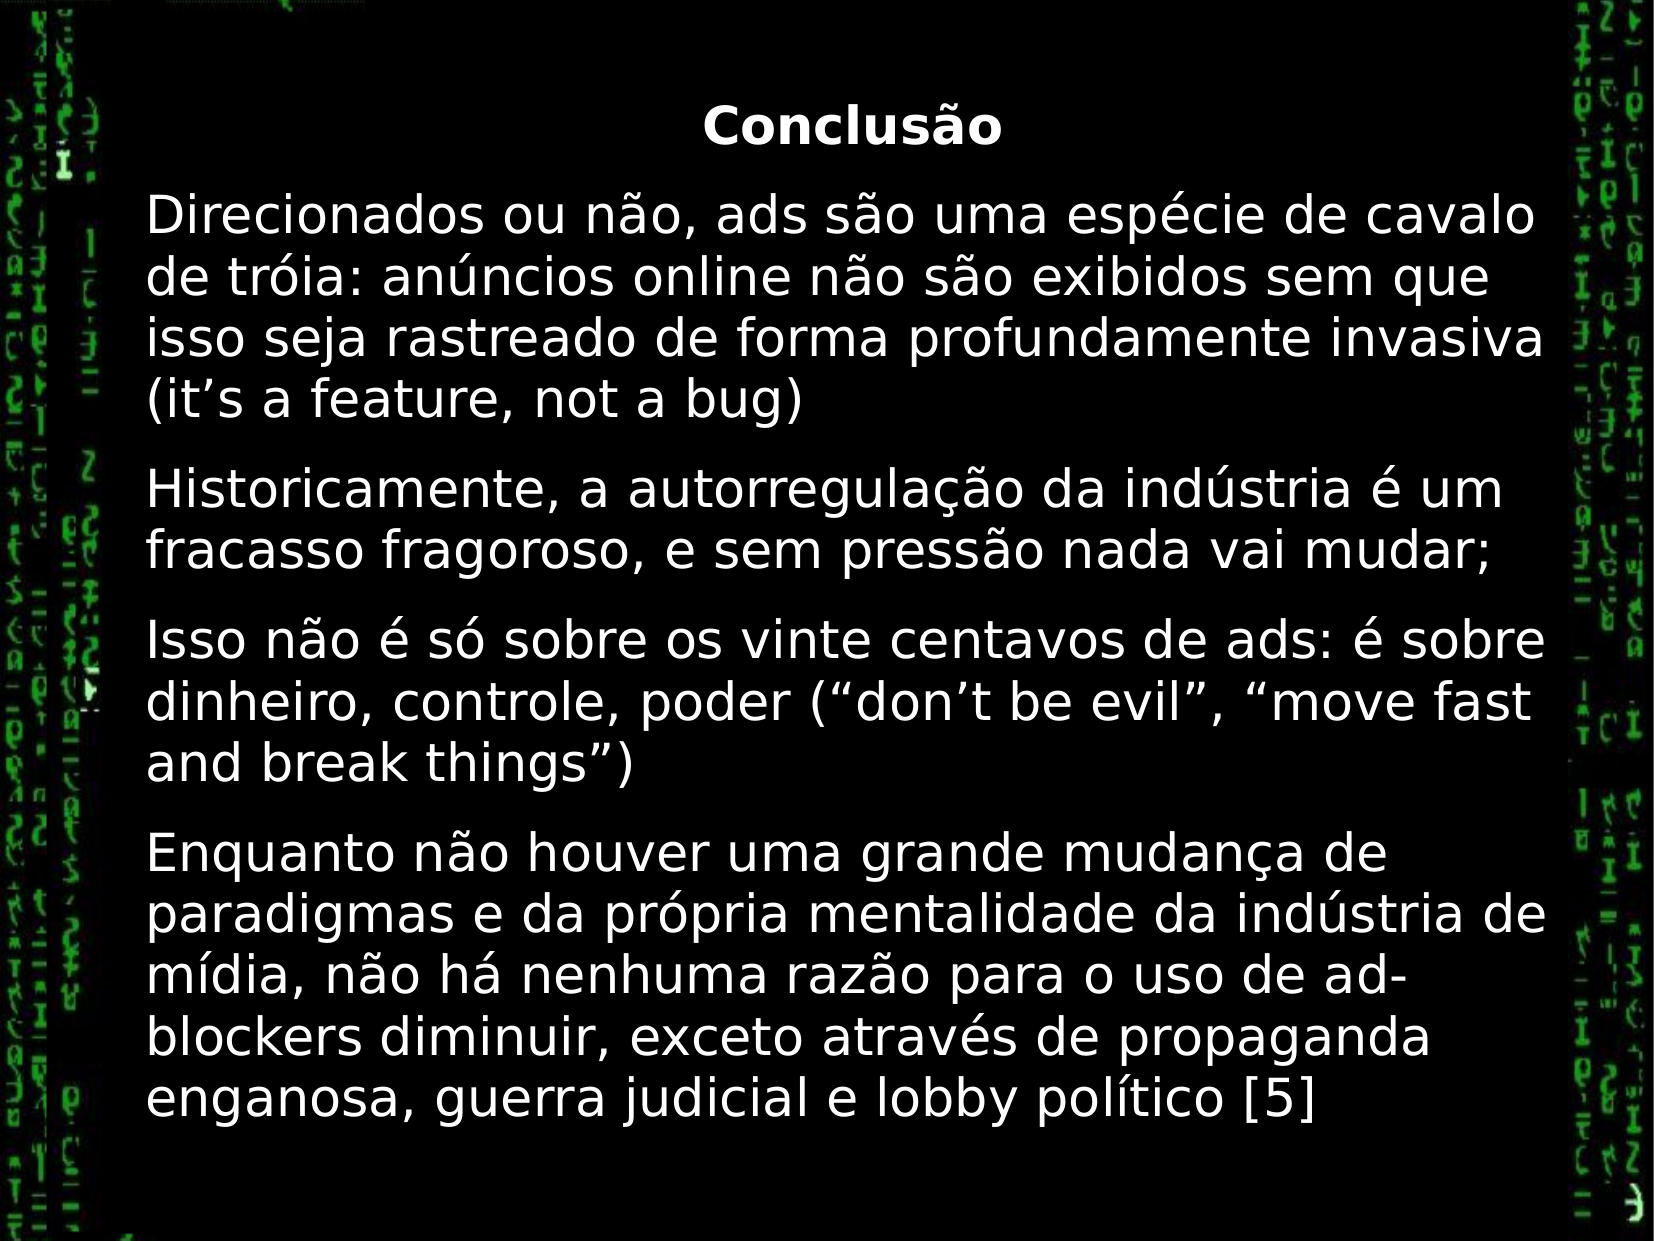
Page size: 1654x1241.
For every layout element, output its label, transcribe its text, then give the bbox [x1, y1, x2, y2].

picture [0, 0, 1654, 1241]
list Conclusão Direcionados ou não, ads são uma espécie de cavalo de tróia: anúncios online não são exibidos sem que isso seja rastreado de forma profundamente invasiva (it’s a feature, not a bug) Historicamente, a autorregulação da indústria é um fracasso fragoroso, e sem pressão nada vai mudar; Isso não é só sobre os vinte centavos de ads: é sobre dinheiro, controle, poder (“don’t be evil”, “move fast and break things”) Enquanto não houver uma grande mudança de paradigmas e da própria mentalidade da indústria de mídia, não há nenhuma razão para o uso de ad-blockers diminuir, exceto através de propaganda enganosa, guerra judicial e lobby político [5] [76, 95, 1561, 1141]
